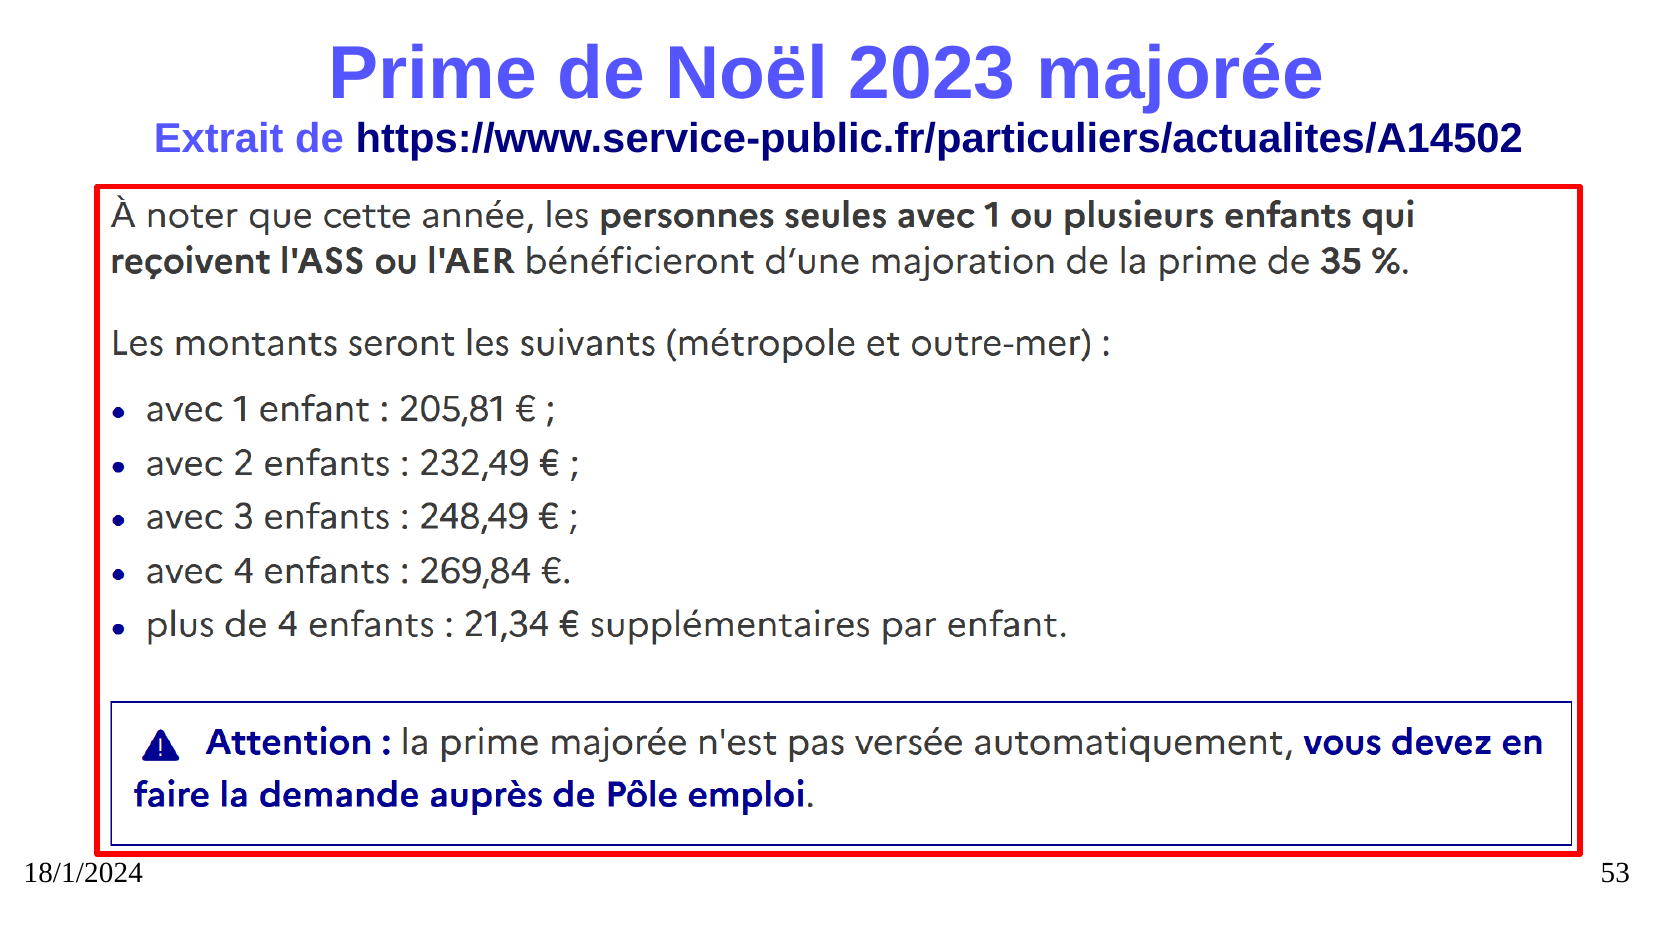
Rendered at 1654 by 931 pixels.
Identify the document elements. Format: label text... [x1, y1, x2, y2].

title Prime de Noël 2023 majorée Extrait de https://www.service-public.fr/particuliers/actualites/A14502 [82, 30, 1571, 162]
picture [100, 189, 1577, 852]
